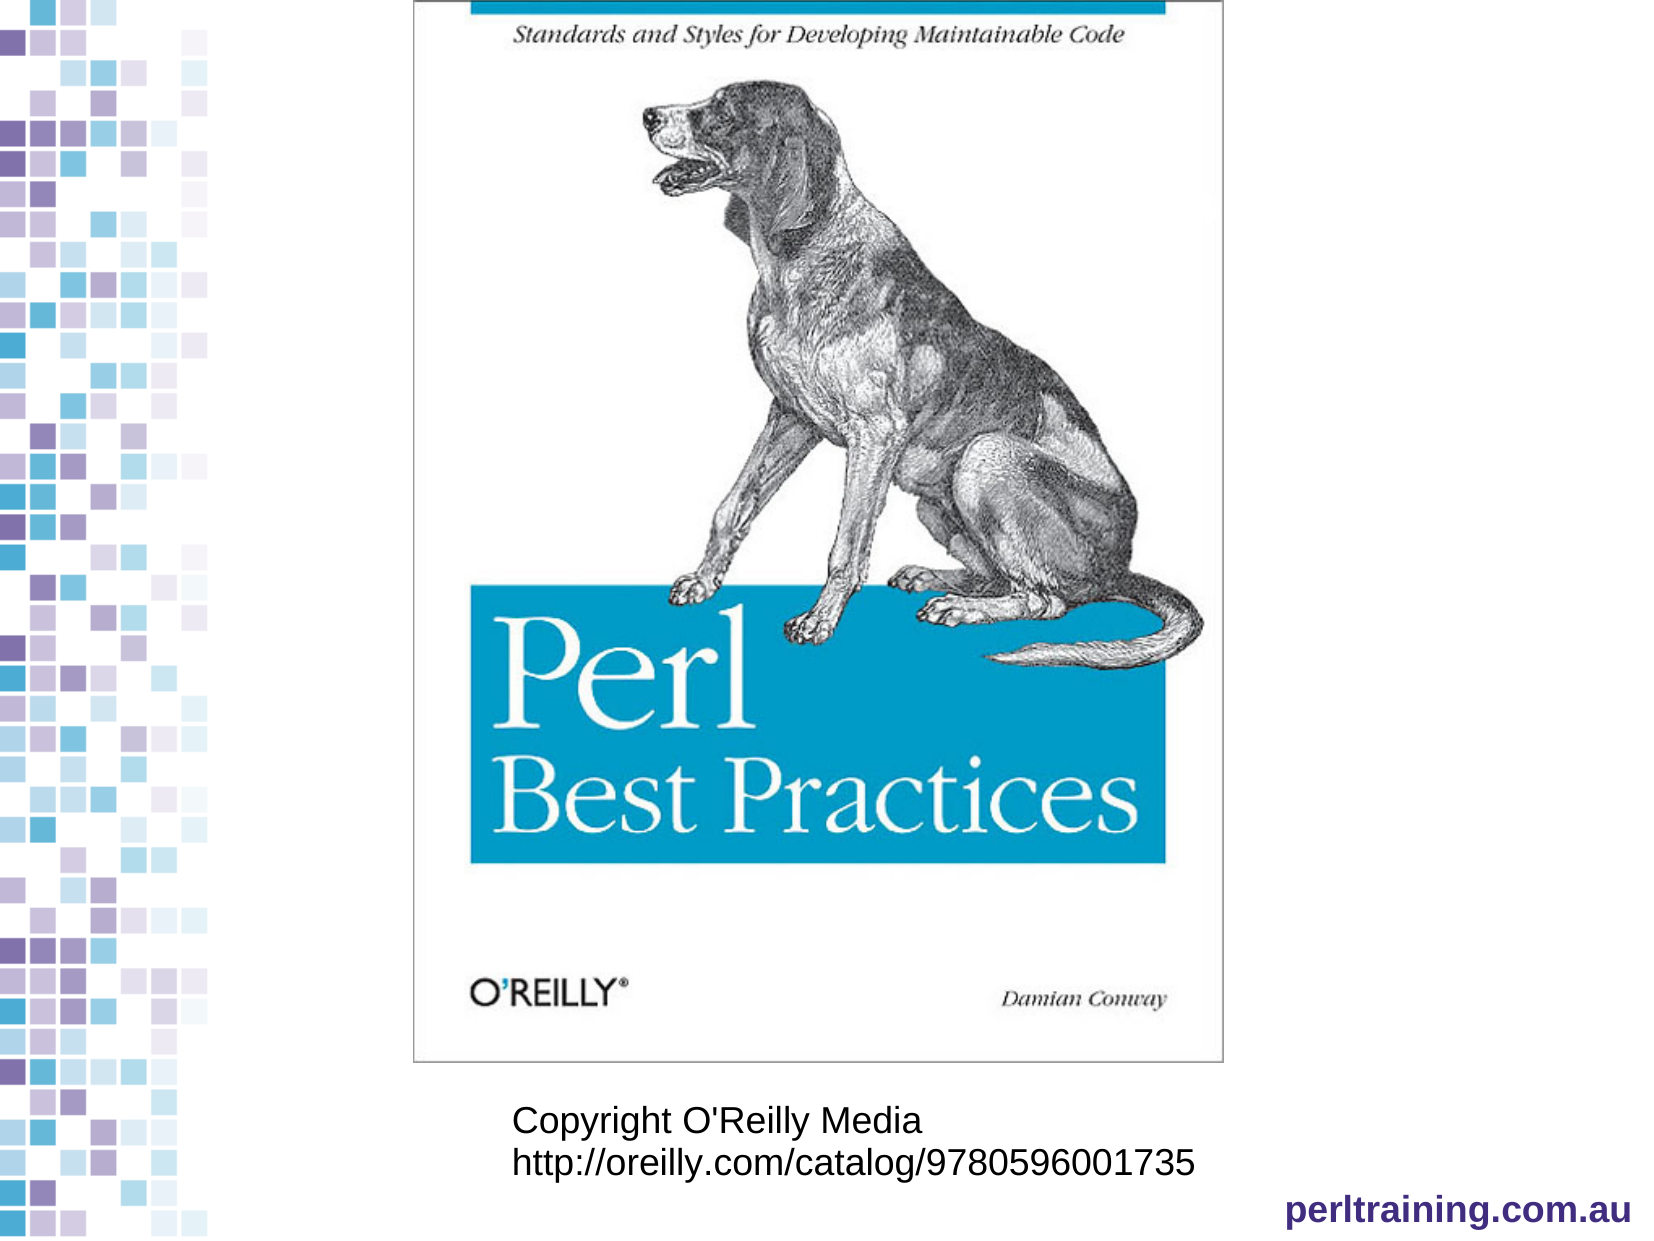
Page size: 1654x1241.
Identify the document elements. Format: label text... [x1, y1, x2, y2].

text_box Copyright O'Reilly Media http://oreilly.com/catalog/9780596001735 [497, 1092, 1211, 1192]
picture [0, 0, 212, 1241]
picture [413, 0, 1224, 1063]
